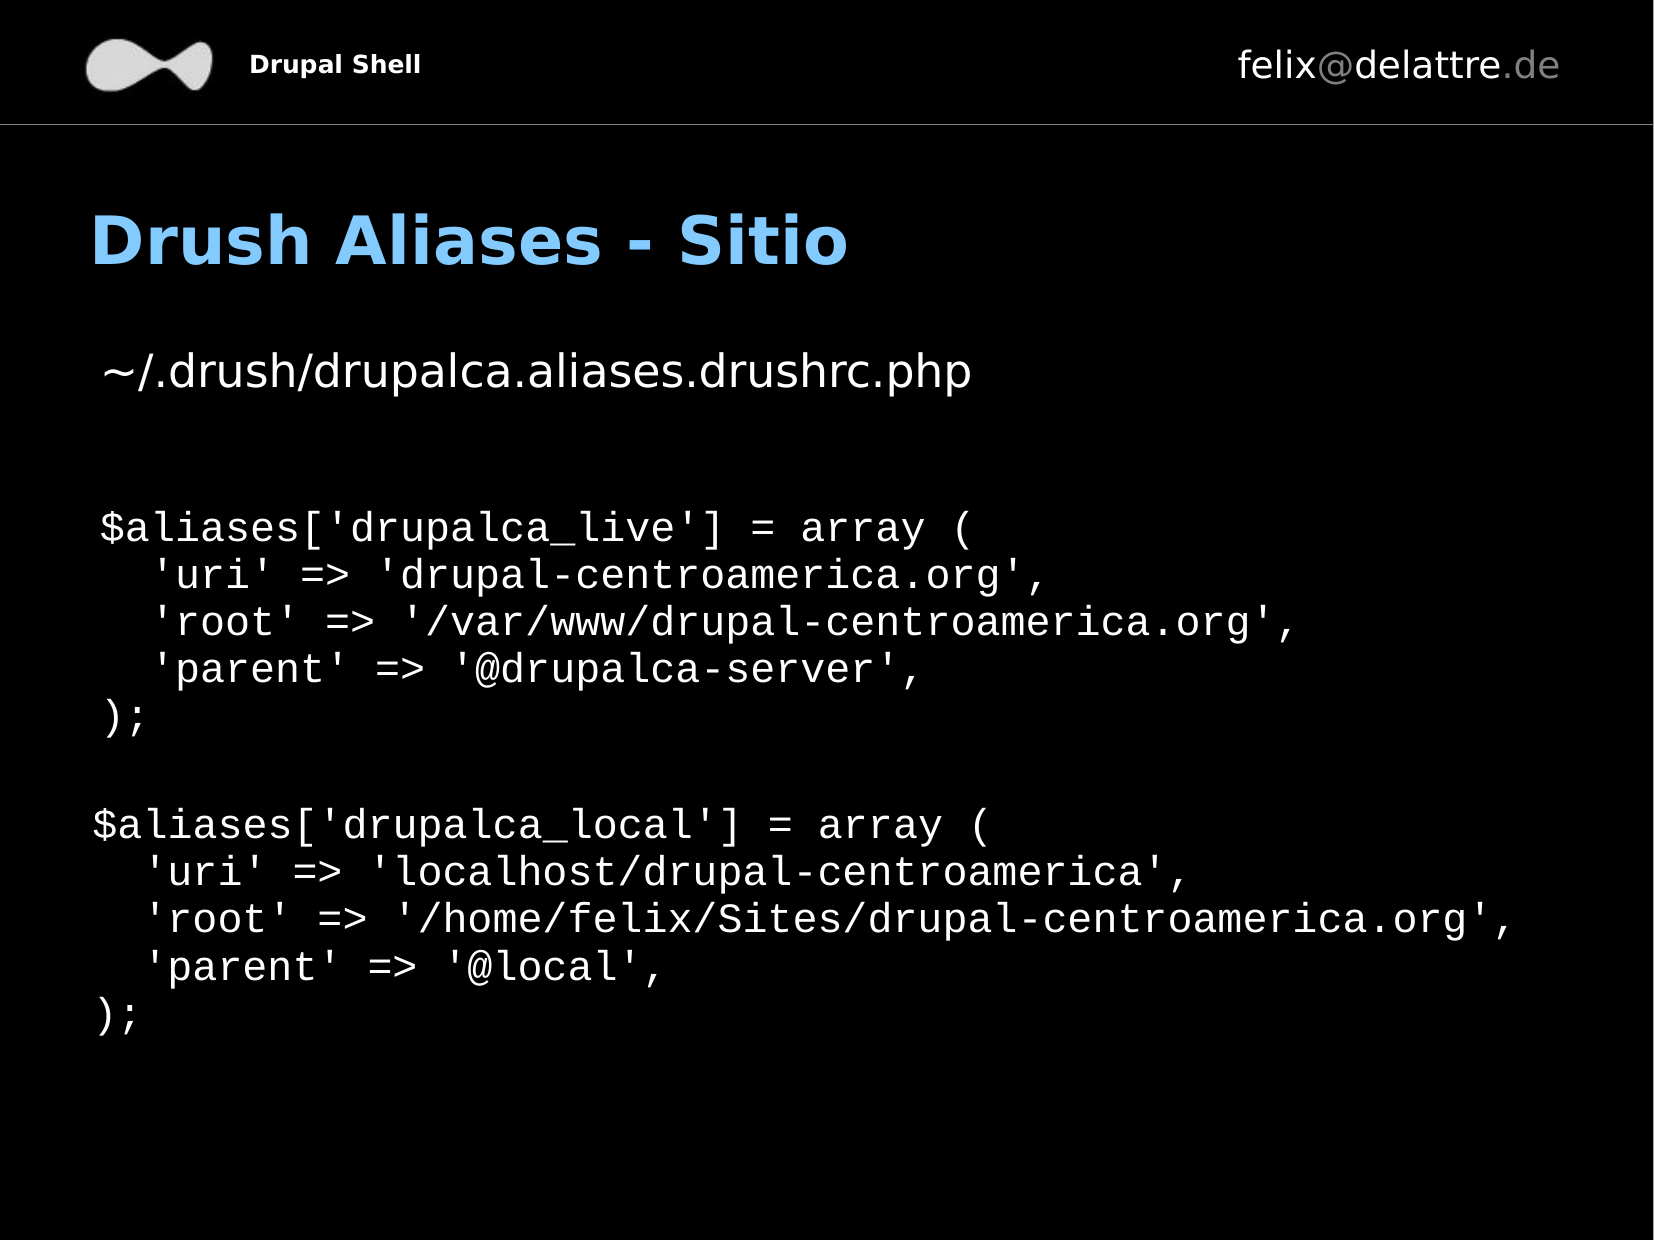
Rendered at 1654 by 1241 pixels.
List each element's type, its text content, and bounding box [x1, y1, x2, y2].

text_box $aliases['drupalca_live'] = array ( 'uri' => 'drupal-centroamerica.org', 'root' => '/var/www/drupal-centroamerica.org', 'parent' => '@drupalca-server', ); [76, 442, 1654, 759]
text_box ~/.drush/drupalca.aliases.drushrc.php [76, 328, 1342, 415]
text_box Drush Aliases - Sitio [75, 195, 865, 289]
text_box $aliases['drupalca_local'] = array ( 'uri' => 'localhost/drupal-centroamerica', 'root' => '/home/felix/Sites/drupal-centroamerica.org', 'parent' => '@local', ); [77, 796, 1533, 1048]
picture [62, 31, 229, 104]
